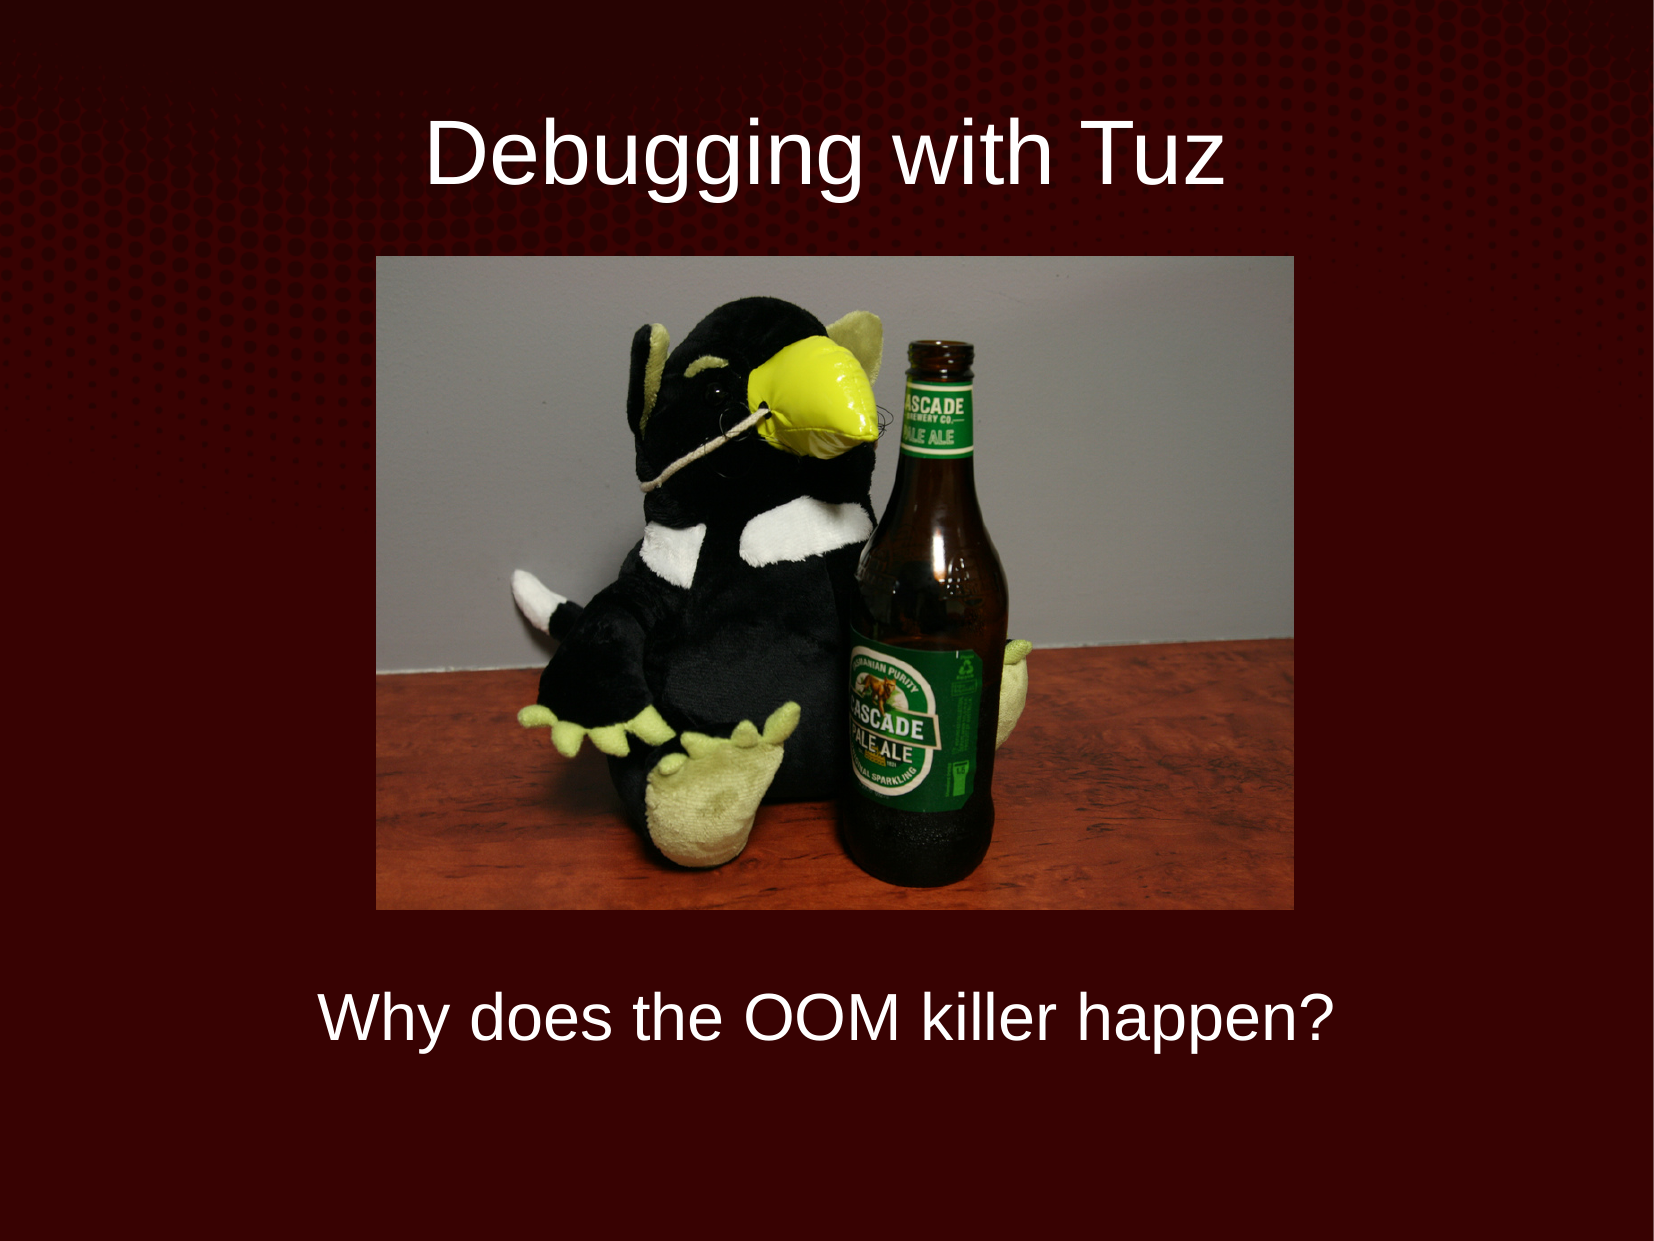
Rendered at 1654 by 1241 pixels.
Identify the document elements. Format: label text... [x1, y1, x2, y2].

list Why does the OOM killer happen? [82, 980, 1571, 1109]
title Debugging with Tuz [82, 49, 1571, 257]
picture [0, 0, 1654, 1241]
